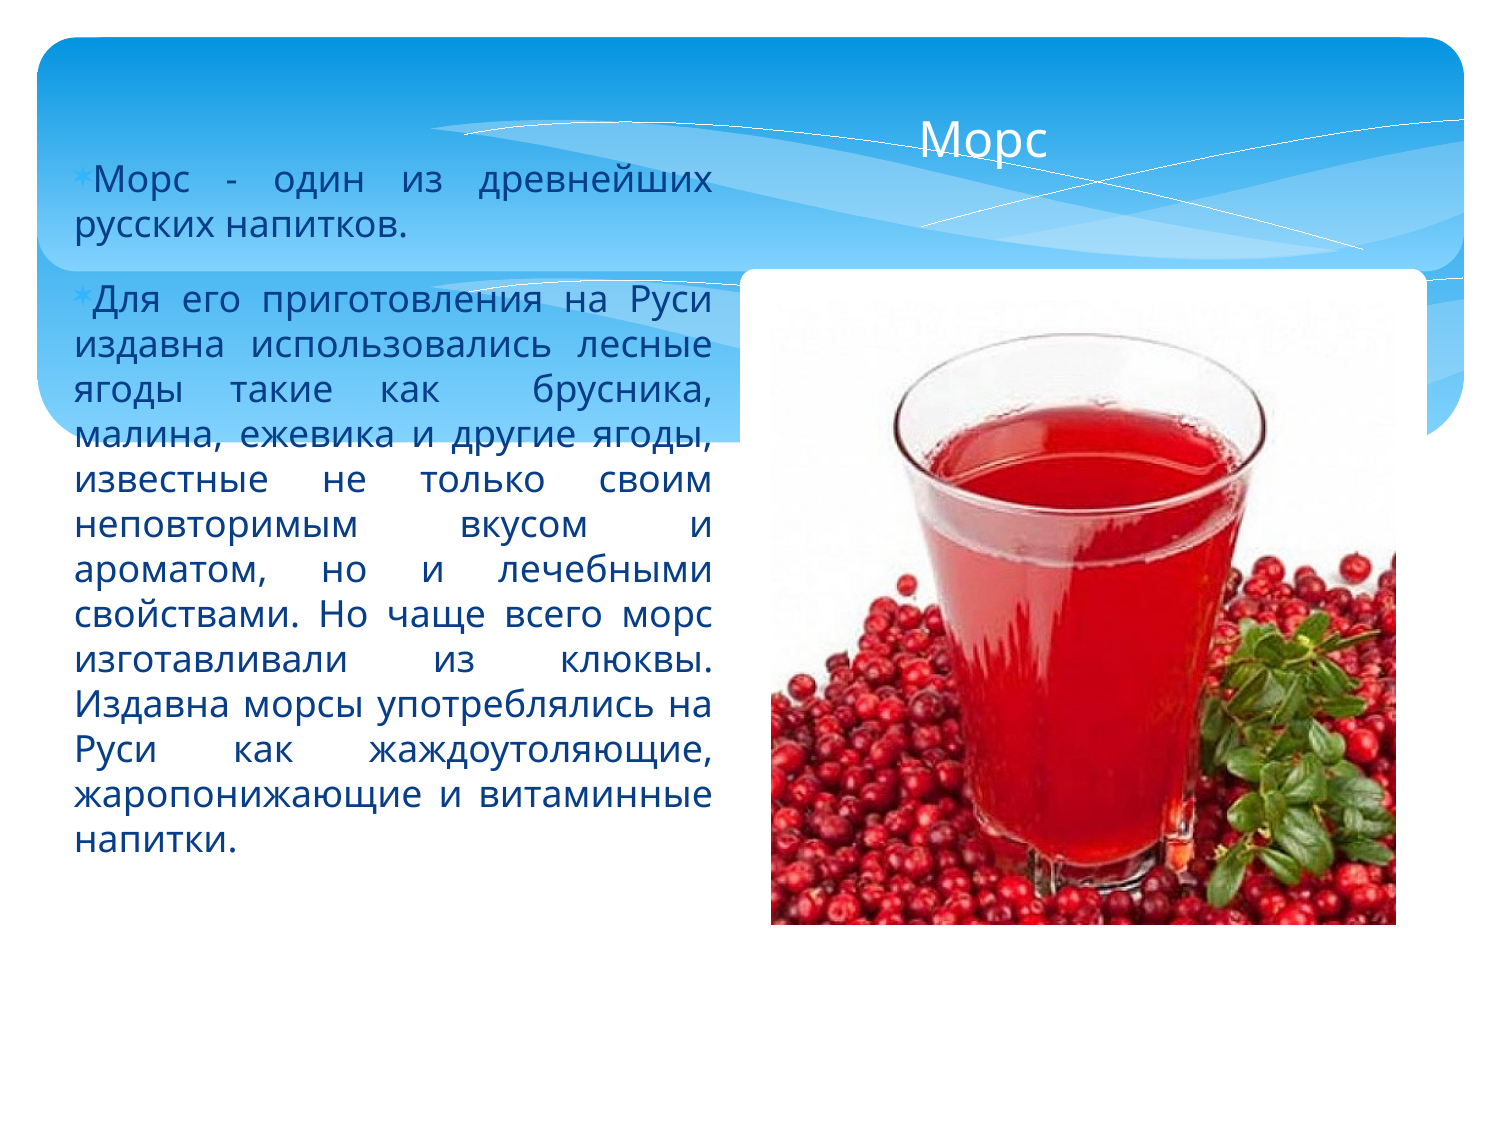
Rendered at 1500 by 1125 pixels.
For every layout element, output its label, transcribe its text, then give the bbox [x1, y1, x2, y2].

list Морс - один из древнейших русских напитков. Для его приготовления на Руси издавна использовались лесные ягоды такие как брусника, малина, ежевика и другие ягоды, известные не только своим неповторимым вкусом и ароматом, но и лечебными свойствами. Но чаще всего морс изготавливали из клюквы. Издавна морсы употреблялись на Руси как жаждоутоляющие, жаропонижающие и витаминные напитки. [59, 147, 739, 1063]
picture [770, 299, 1396, 925]
title Морс [708, 100, 1259, 178]
